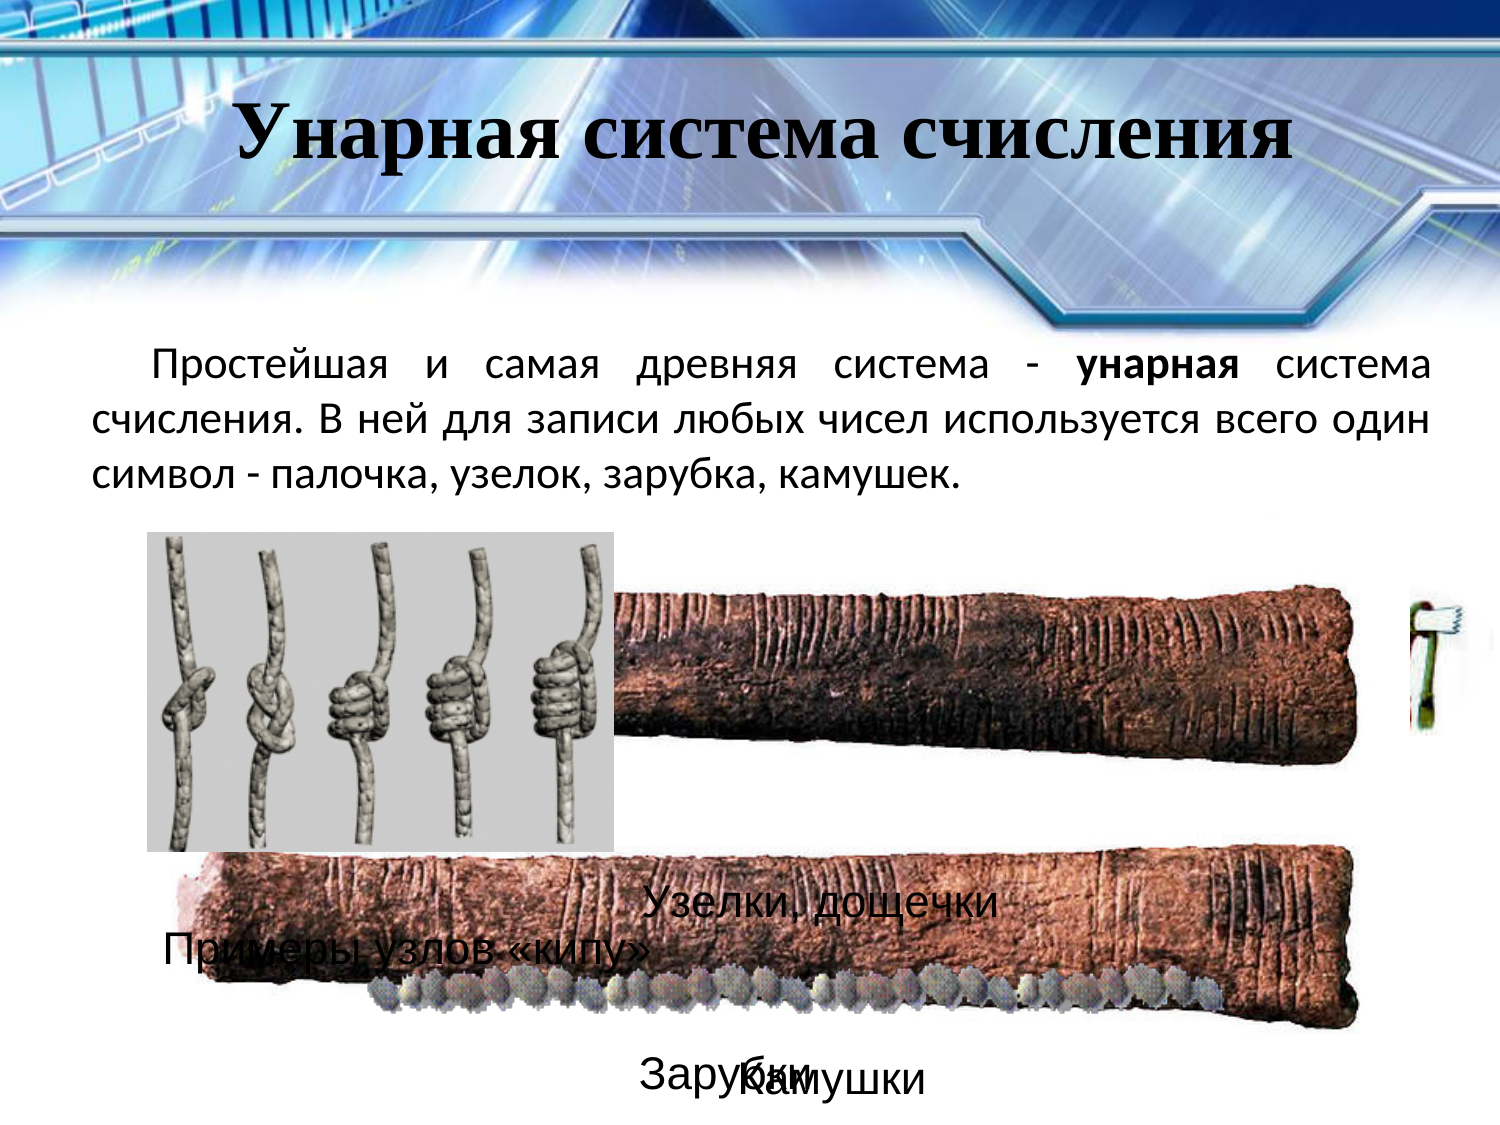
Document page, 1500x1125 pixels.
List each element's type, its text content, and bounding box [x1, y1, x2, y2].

text_box Узелки, дощечки [454, 863, 1199, 935]
text_box Камушки [466, 1040, 1211, 1112]
text_box Простейшая и самая древняя система - унарная система счисления. В ней для записи любых чисел используется всего один символ - палочка, узелок, зарубка, камушек. [76, 324, 1448, 506]
picture [0, 0, 1500, 1125]
text_box Унарная система счисления [76, 60, 1449, 191]
text_box Примеры узлов «кипу» [88, 911, 727, 982]
text_box Зарубки [360, 1036, 1105, 1107]
